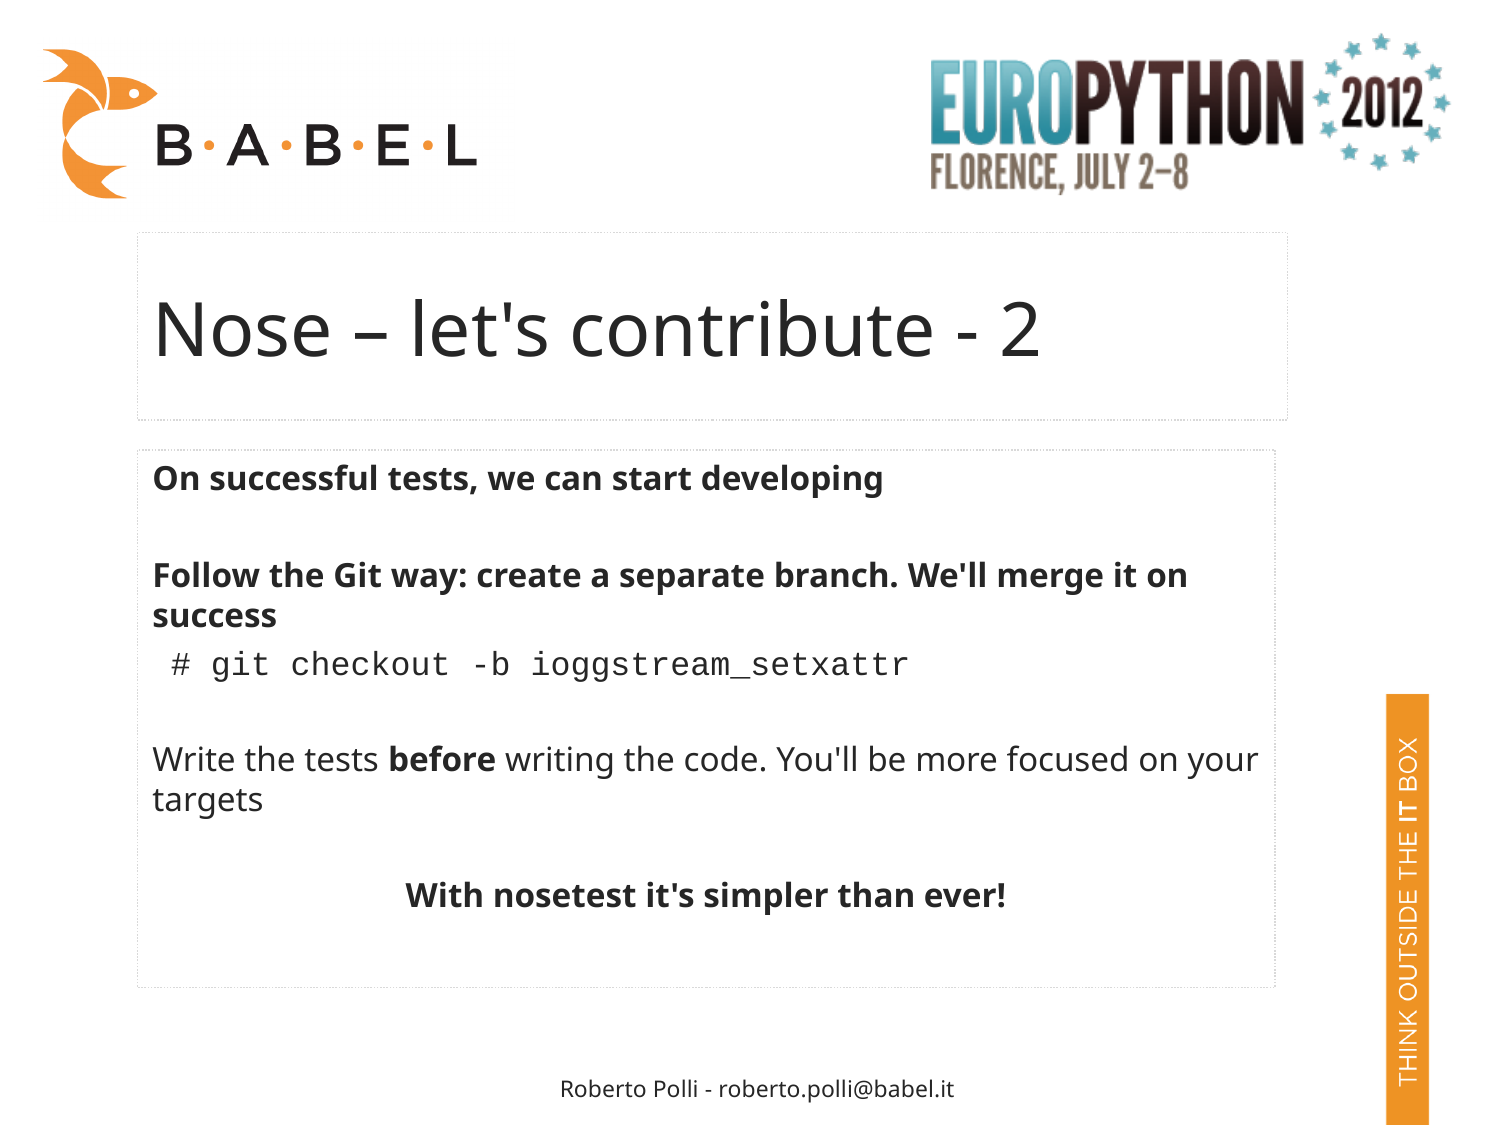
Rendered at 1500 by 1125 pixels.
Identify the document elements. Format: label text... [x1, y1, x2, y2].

list On successful tests, we can start developing Follow the Git way: create a separate branch. We'll merge it on success # git checkout -b ioggstream_setxattr Write the tests before writing the code. You'll be more focused on your targets With nosetest it's simpler than ever! [137, 450, 1276, 988]
title Nose – let's contribute - 2 [137, 232, 1288, 421]
picture [1379, 687, 1434, 1125]
picture [931, 29, 1463, 207]
picture [37, 37, 515, 222]
